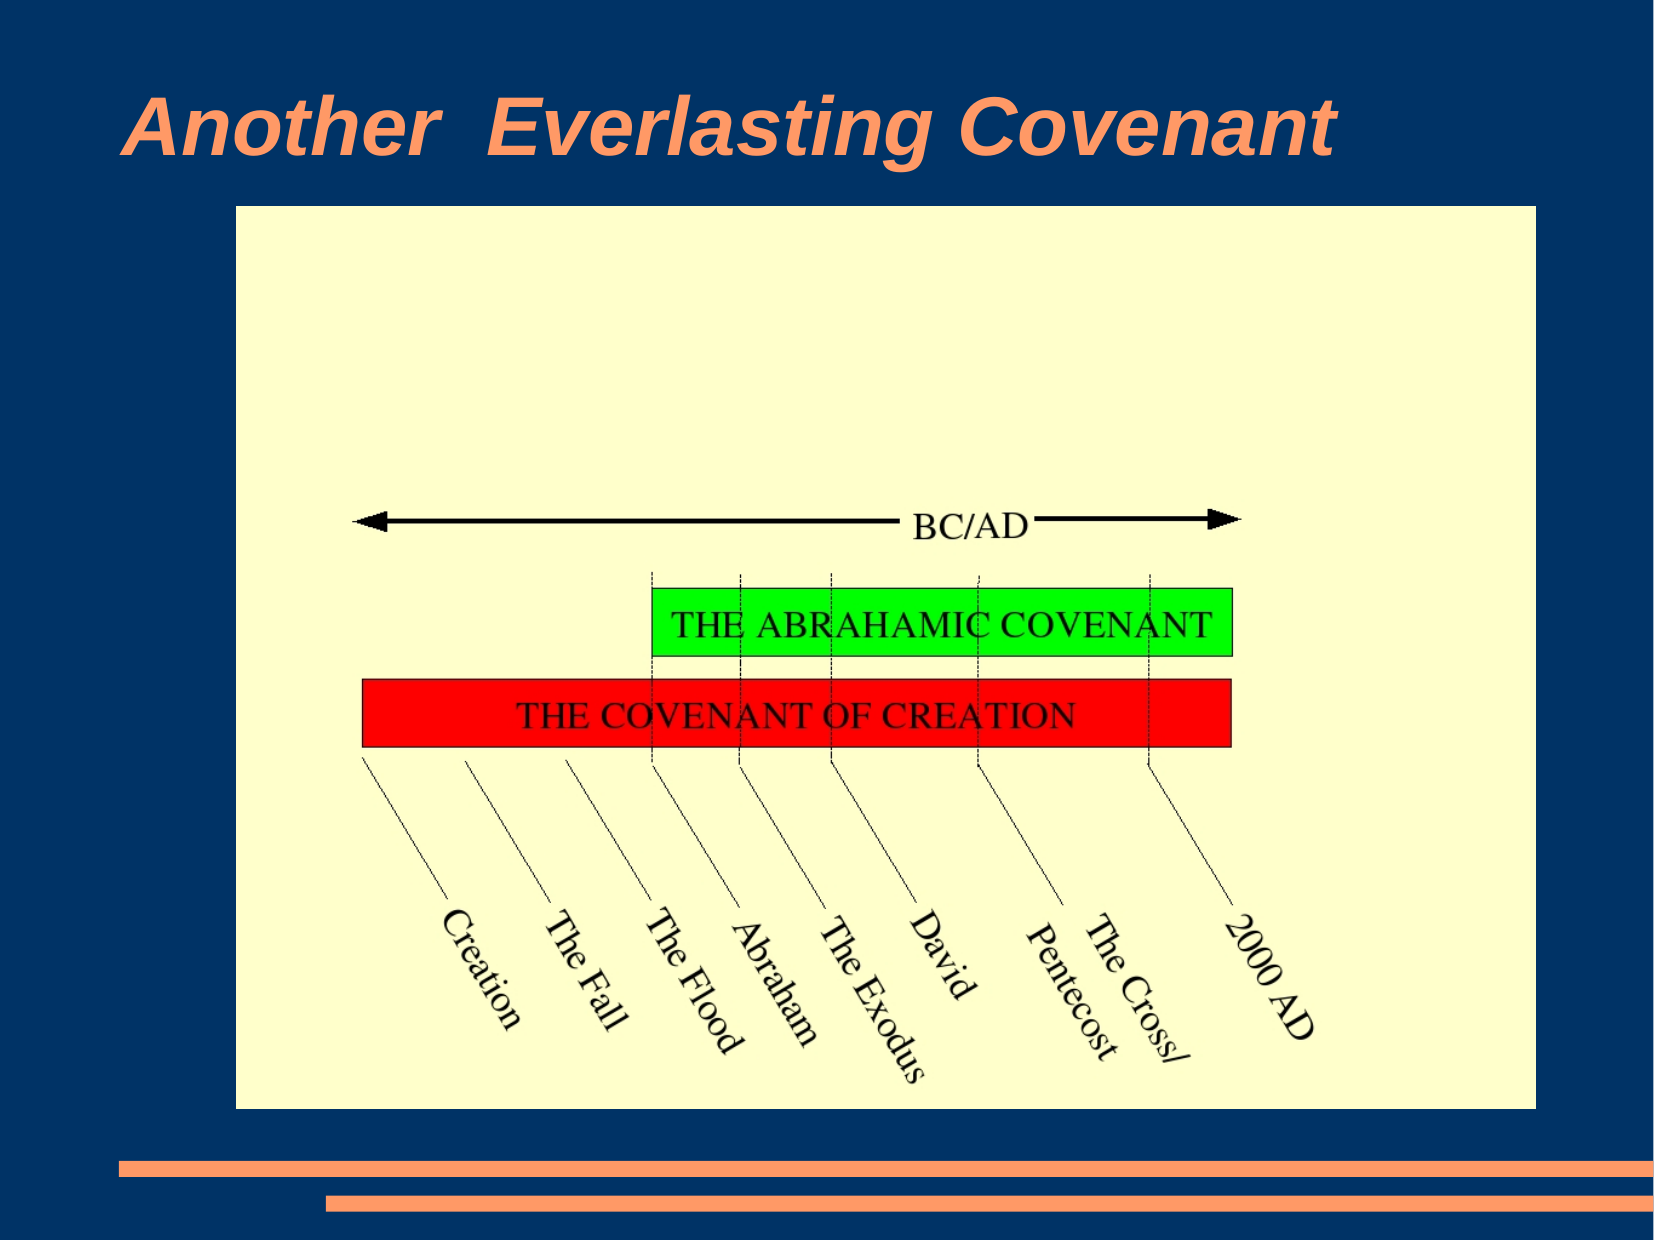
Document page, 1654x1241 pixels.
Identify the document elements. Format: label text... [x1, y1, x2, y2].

title Another Everlasting Covenant [121, 46, 1595, 207]
picture [236, 206, 1536, 1109]
